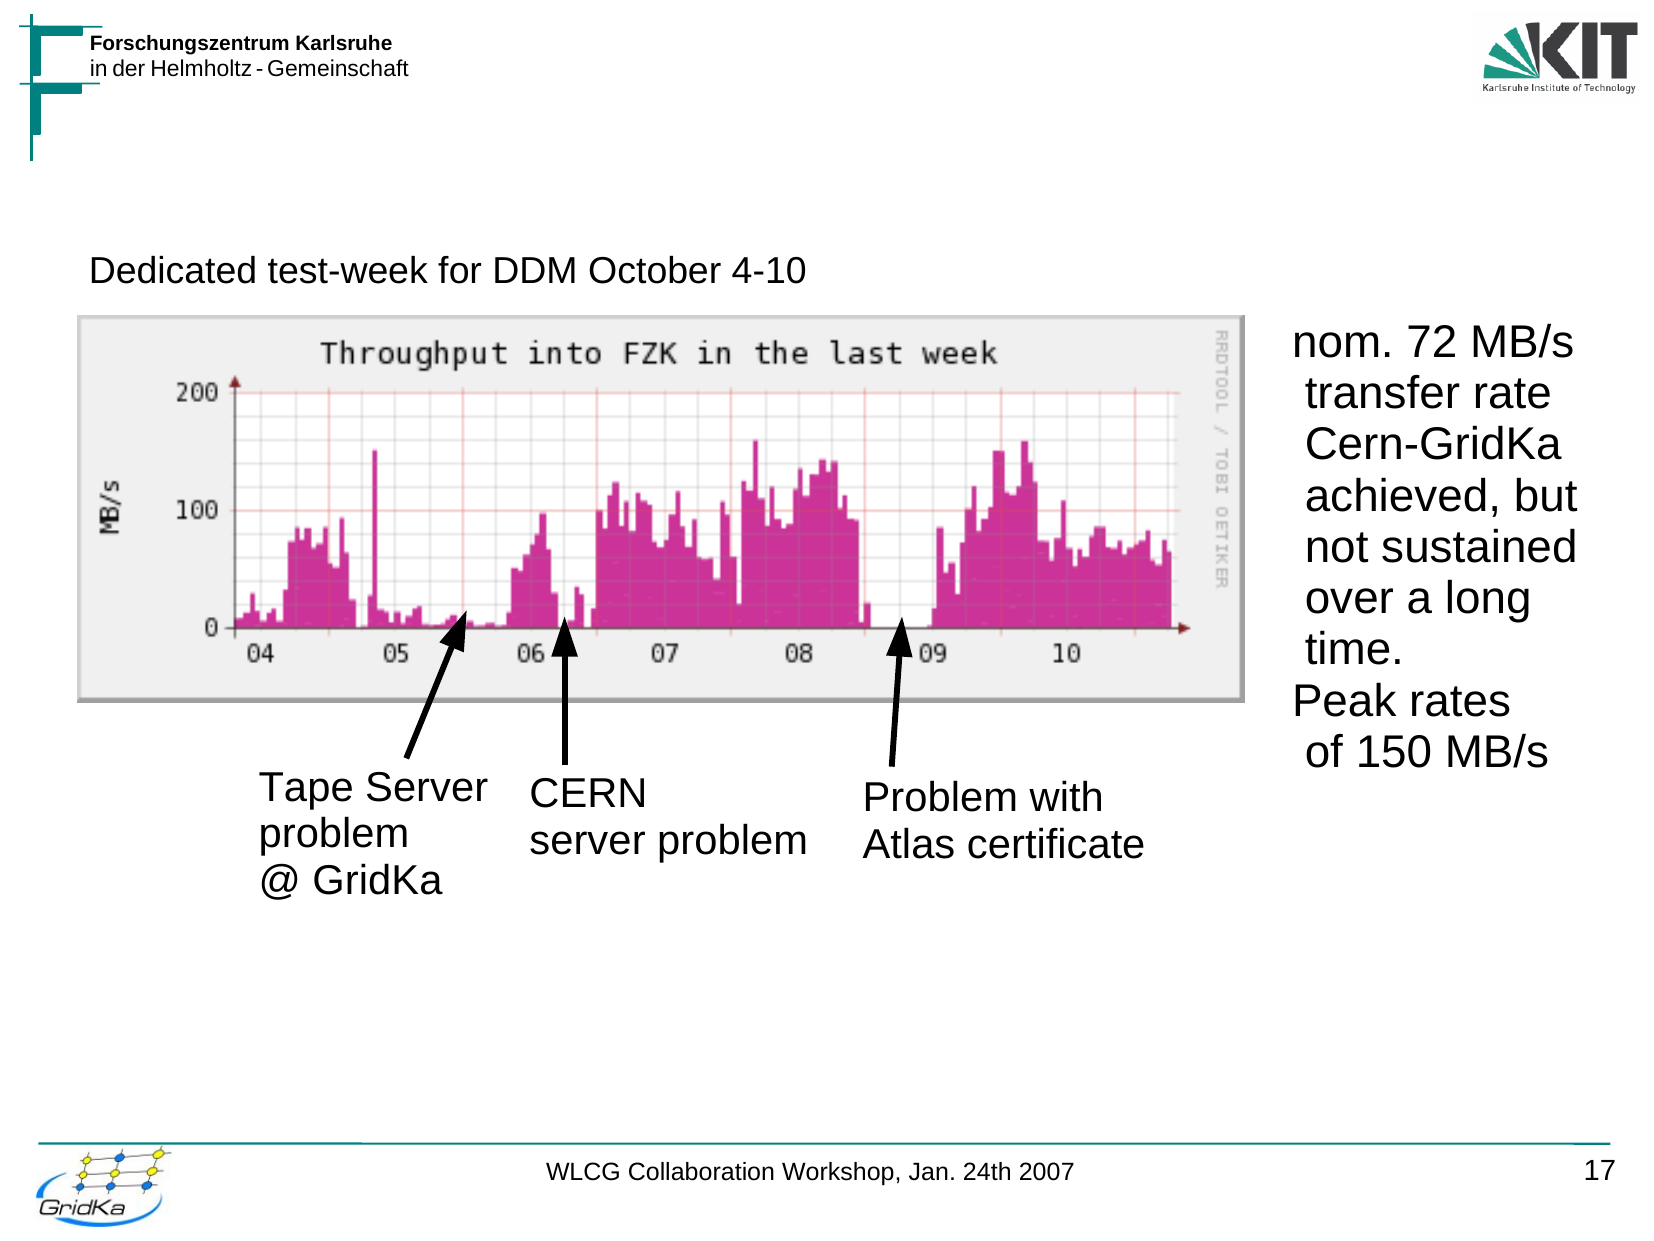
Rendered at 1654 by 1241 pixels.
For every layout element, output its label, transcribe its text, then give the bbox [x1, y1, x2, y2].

picture [1470, 11, 1641, 102]
text_box Problem with Atlas certificate [847, 766, 1161, 875]
picture [36, 1145, 172, 1227]
picture [77, 315, 1245, 703]
text_box Tape Server problem @ GridKa [243, 756, 504, 957]
text_box CERN server problem [514, 762, 823, 871]
text_box Dedicated test-week for DDM October 4-10 [74, 246, 822, 304]
text_box nom. 72 MB/s transfer rate Cern-GridKa achieved, but not sustained over a long time. Peak rates of 150 MB/s [1264, 308, 1606, 836]
